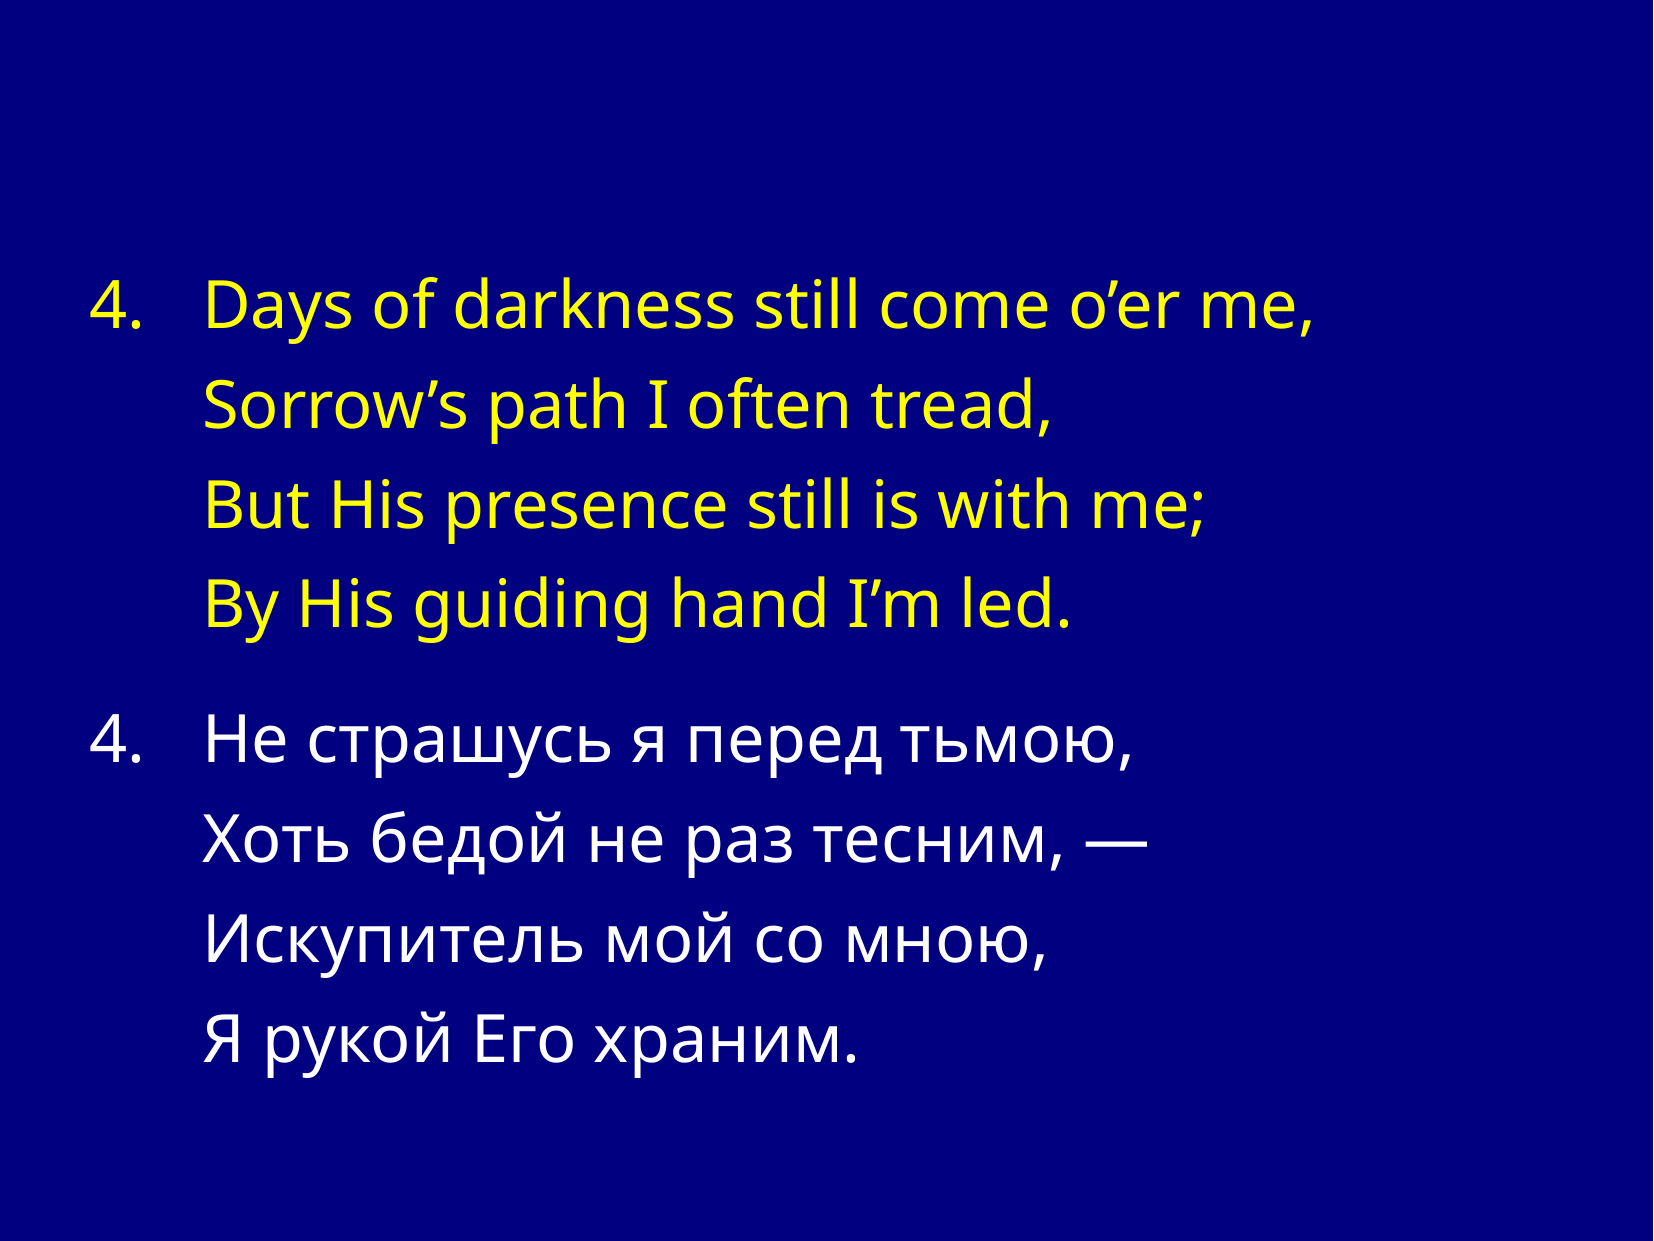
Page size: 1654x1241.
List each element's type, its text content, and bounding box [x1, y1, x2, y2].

text_box 4. Не страшусь я перед тьмою, Хоть бедой не раз тесним, — Искупитель мой со мною, Я рукой Его храним. [75, 675, 1576, 1163]
text_box 4. Days of darkness still come o’er me, Sorrow’s path I often tread, But His presence still is with me; By His guiding hand I’m led. [75, 150, 1576, 638]
